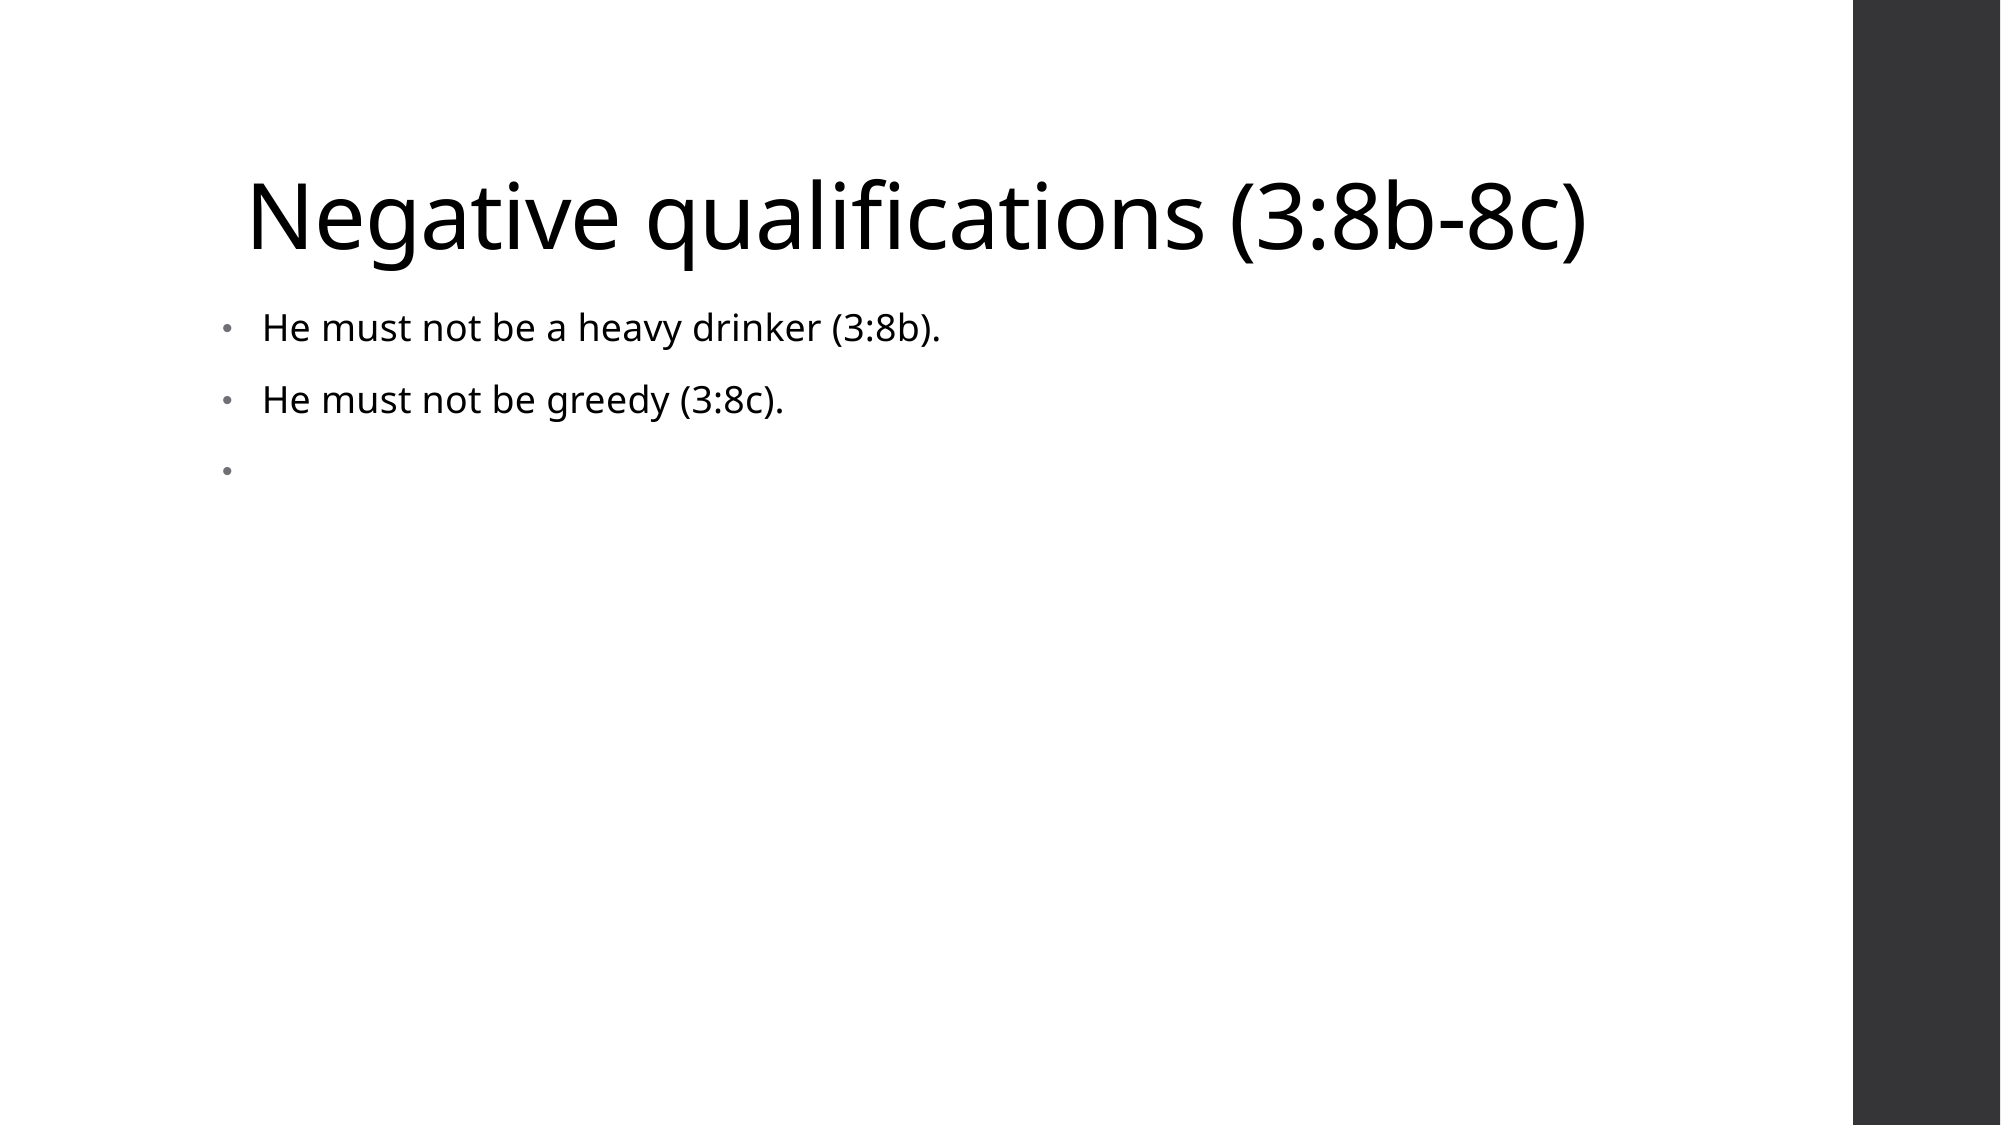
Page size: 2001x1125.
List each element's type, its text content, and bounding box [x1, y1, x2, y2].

title Negative qualifications (3:8b-8c) [206, 60, 1797, 278]
list He must not be a heavy drinker (3:8b). He must not be greedy (3:8c). [206, 299, 1617, 1014]
